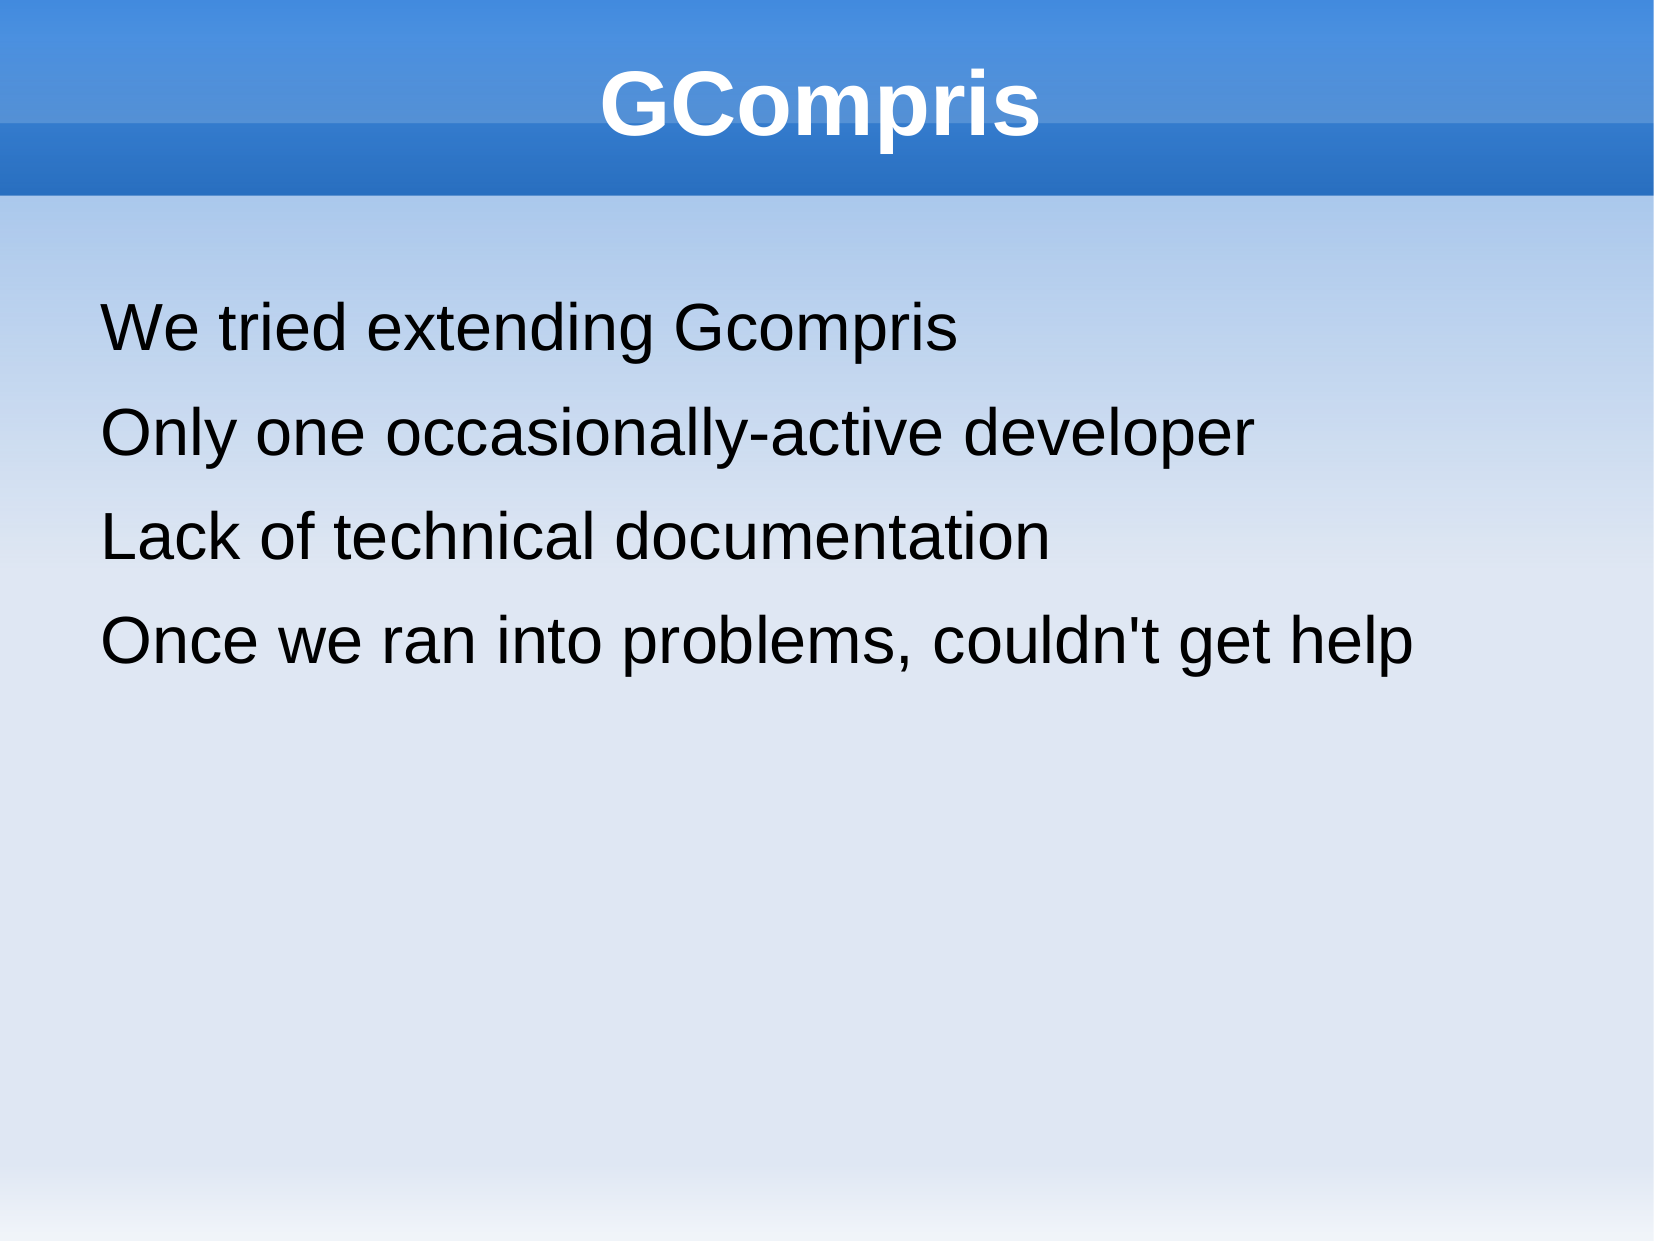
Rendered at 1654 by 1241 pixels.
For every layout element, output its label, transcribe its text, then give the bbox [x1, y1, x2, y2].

list We tried extending Gcompris Only one occasionally-active developer Lack of technical documentation Once we ran into problems, couldn't get help [82, 290, 1571, 1094]
picture [0, 0, 1654, 1241]
title GCompris [76, 7, 1565, 200]
